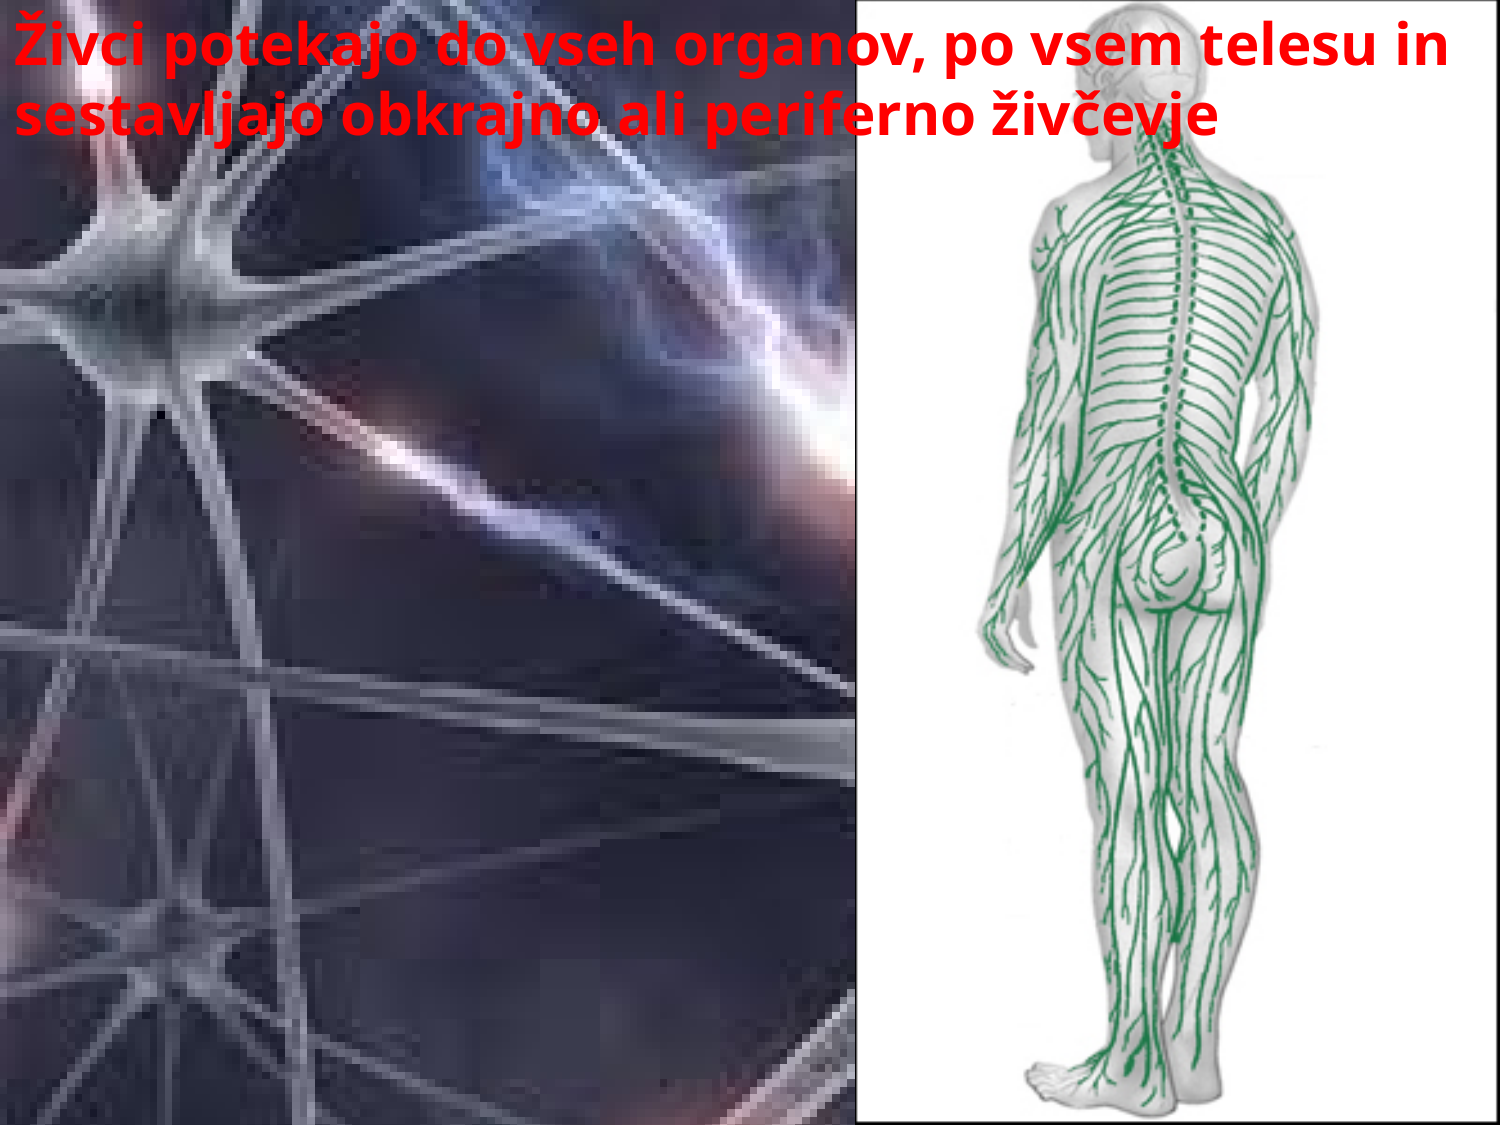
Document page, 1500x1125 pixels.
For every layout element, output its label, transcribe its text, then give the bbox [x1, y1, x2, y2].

text_box Živci potekajo do vseh organov, po vsem telesu in sestavljajo obkrajno ali periferno živčevje [0, 0, 1500, 155]
picture [0, 155, 1500, 1125]
